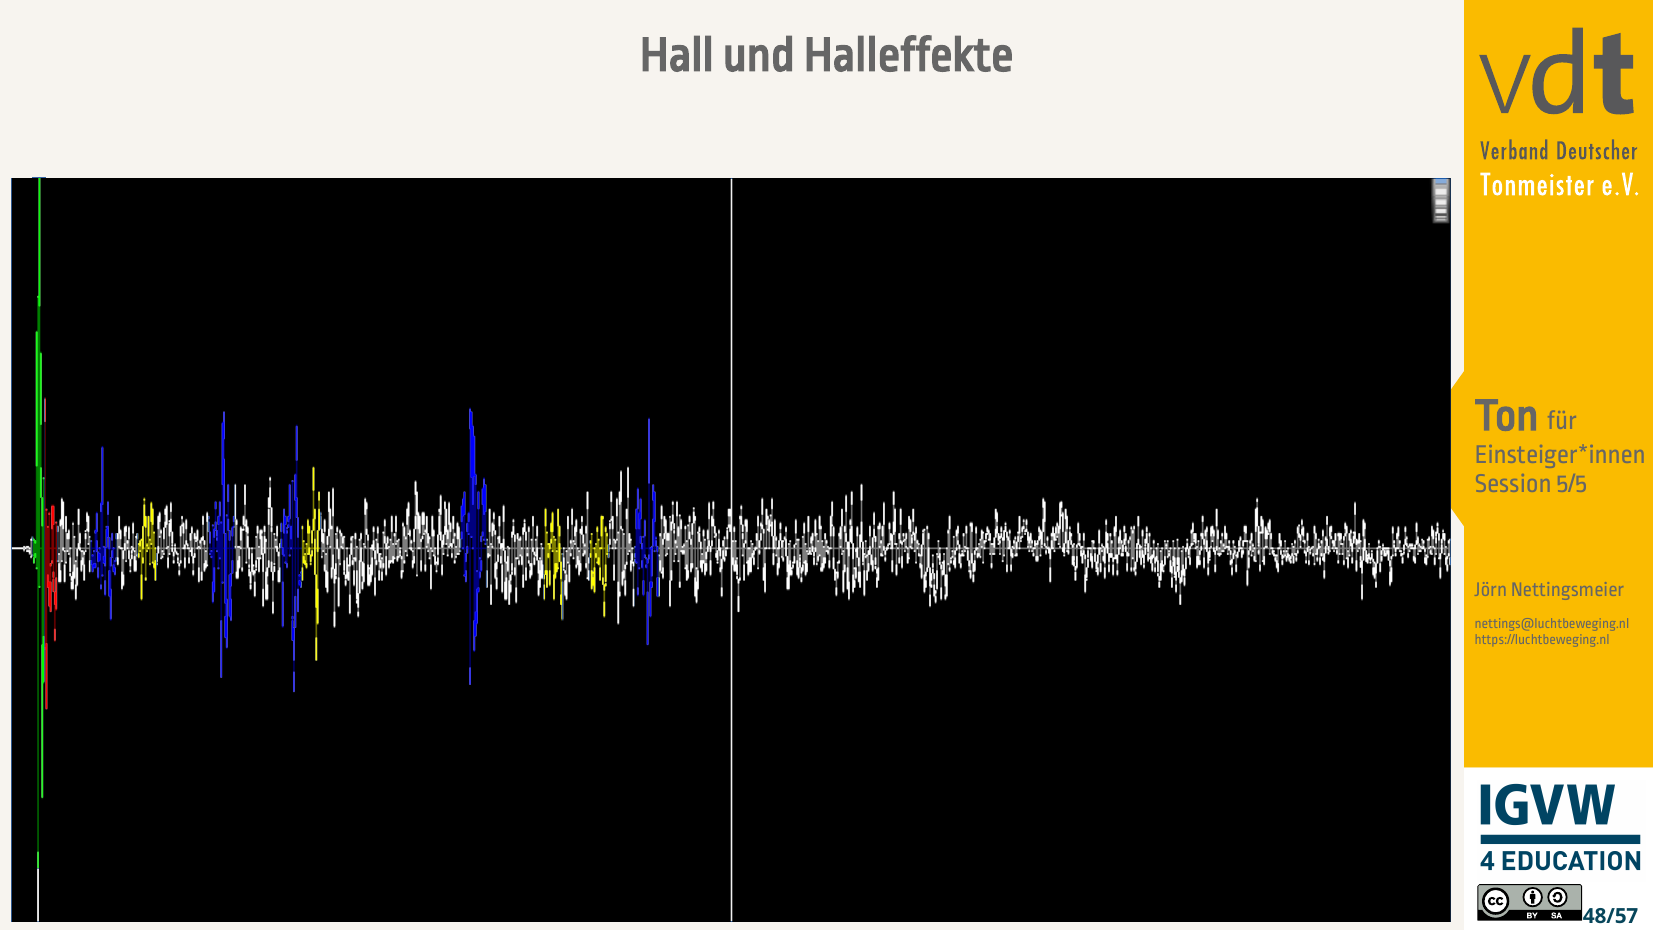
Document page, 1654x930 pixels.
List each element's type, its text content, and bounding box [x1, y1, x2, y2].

picture [1477, 780, 1646, 882]
picture [11, 178, 1451, 922]
title Hall und Halleffekte [82, 4, 1571, 107]
list [0, 141, 1453, 343]
